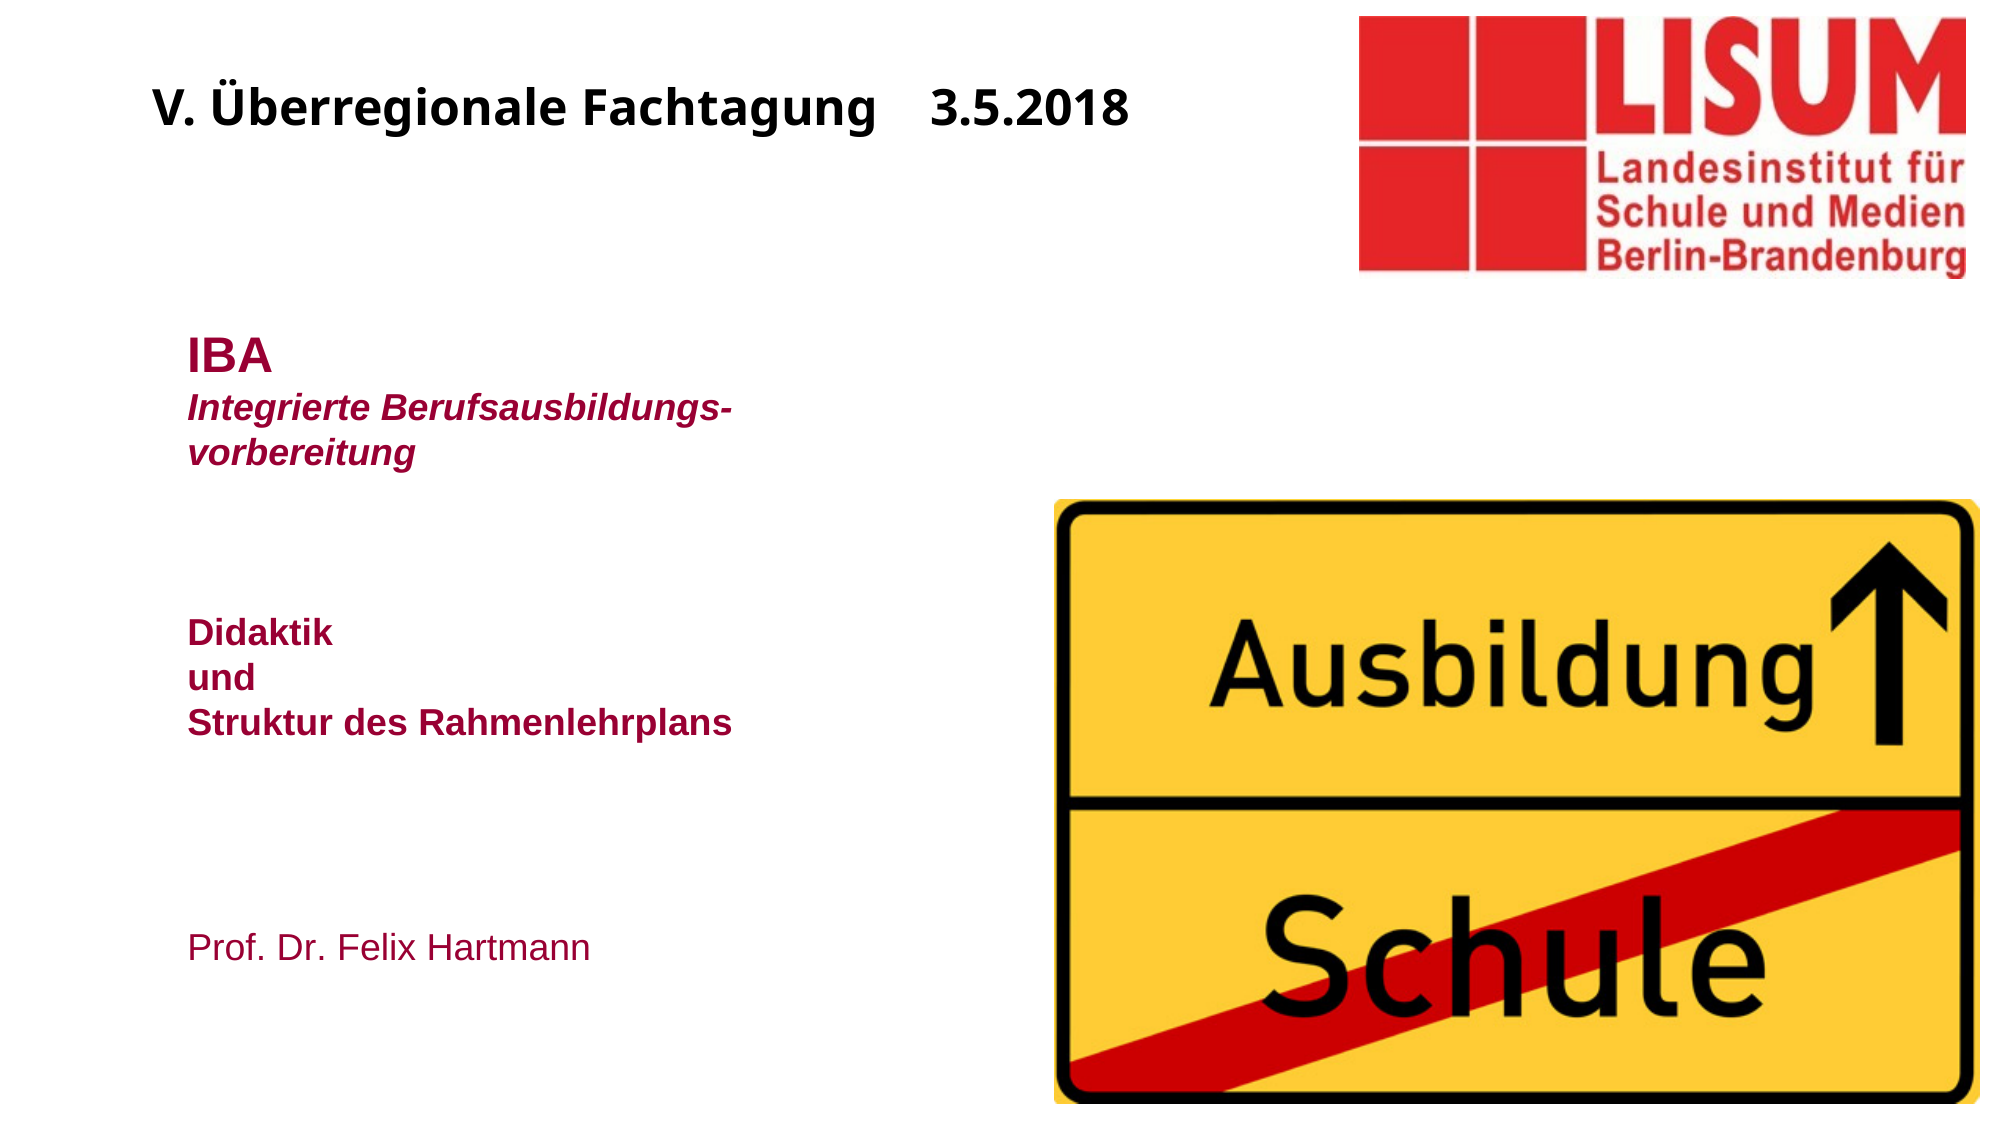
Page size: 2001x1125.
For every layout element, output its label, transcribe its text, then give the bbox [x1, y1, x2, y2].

picture [1359, 16, 1966, 279]
title V. Überregionale Fachtagung 3.5.2018 [137, 0, 1863, 218]
picture [1054, 499, 1980, 1104]
text_box IBA Integrierte Berufsausbildungs- vorbereitung Didaktik und Struktur des Rahmenlehrplans Prof. Dr. Felix Hartmann [172, 315, 1172, 975]
